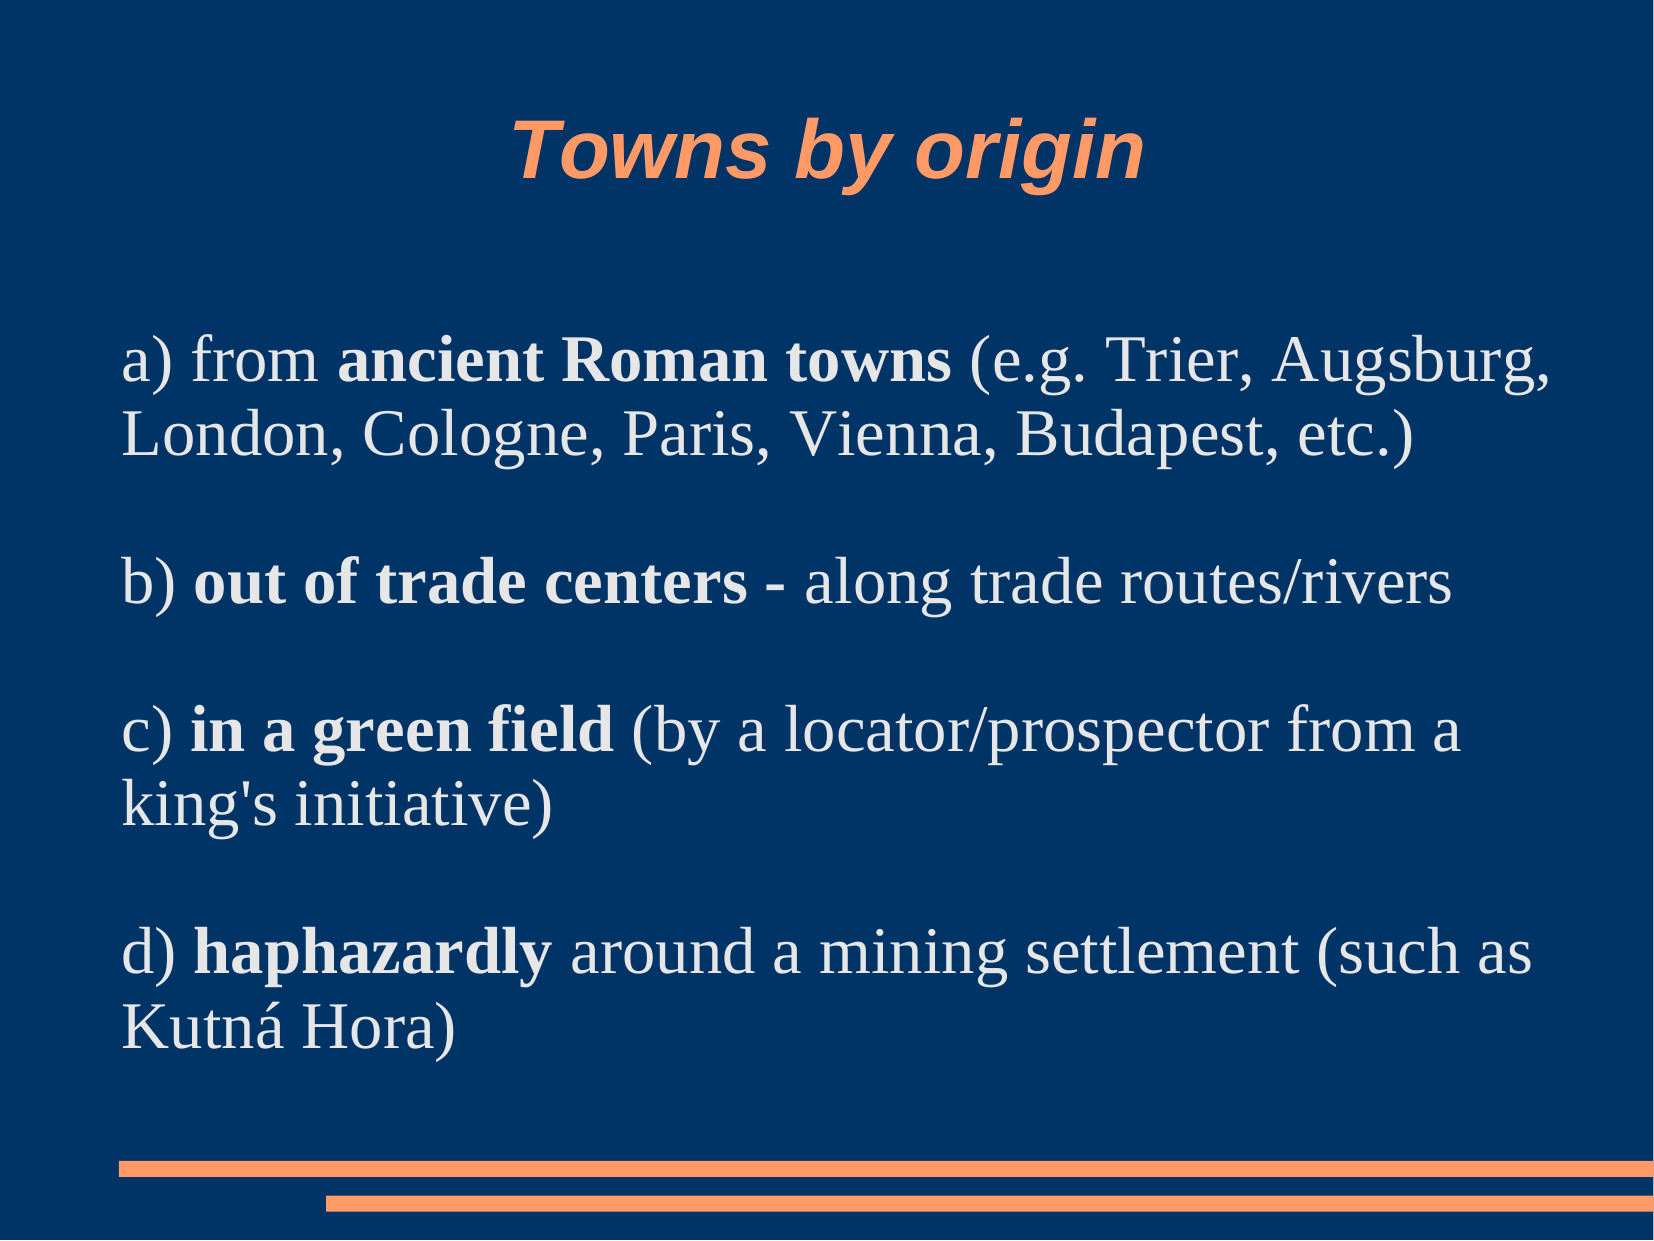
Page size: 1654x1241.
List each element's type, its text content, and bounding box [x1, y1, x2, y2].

list a) from ancient Roman towns (e.g. Trier, Augsburg, London, Cologne, Paris, Vienna, Budapest, etc.) b) out of trade centers - along trade routes/rivers c) in a green field (by a locator/prospector from a king's initiative) d) haphazardly around a mining settlement (such as Kutná Hora) [121, 322, 1561, 1132]
title Towns by origin [121, 46, 1534, 254]
